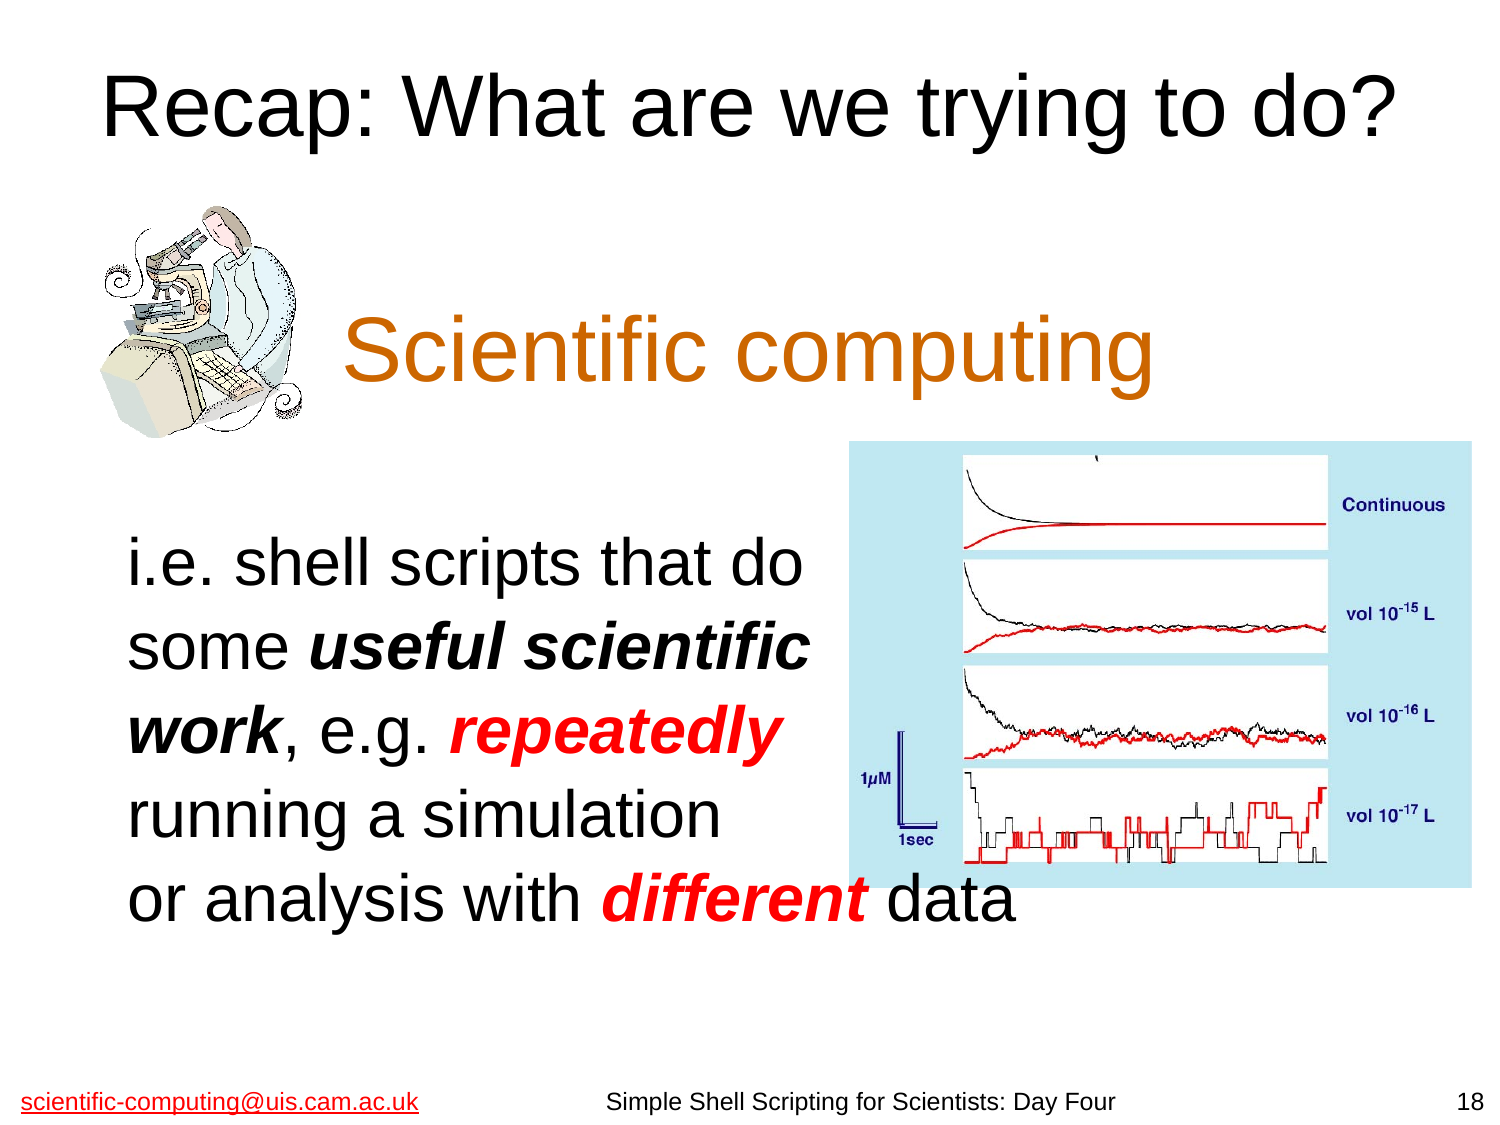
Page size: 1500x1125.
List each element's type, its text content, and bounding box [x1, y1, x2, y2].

list Scientific computing i.e. shell scripts that do some useful scientific work, e.g. repeatedly running a simulation or analysis with different data [112, 299, 1388, 1000]
picture [99, 205, 302, 438]
picture [1388, 441, 1472, 888]
title Recap: What are we trying to do? [37, 49, 1463, 163]
